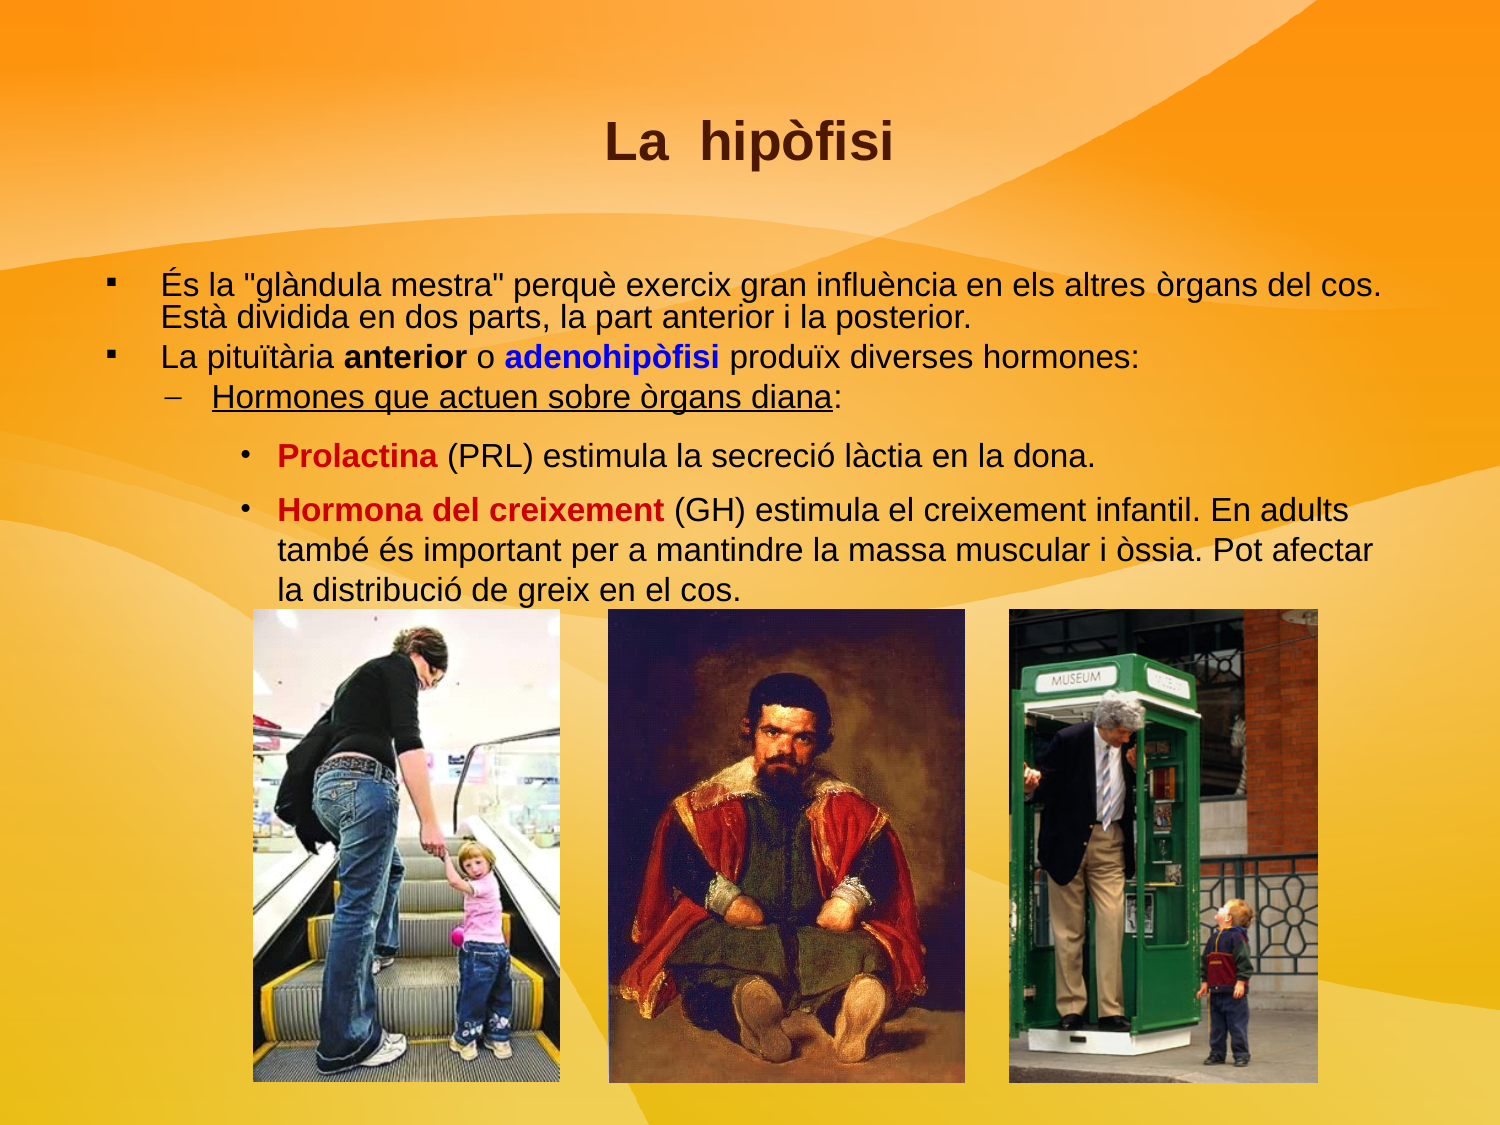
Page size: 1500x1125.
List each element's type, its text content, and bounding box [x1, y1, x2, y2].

picture [0, 0, 1500, 1125]
list És la "glàndula mestra" perquè exercix gran influència en els altres òrgans del cos. Està dividida en dos parts, la part anterior i la posterior. La pituïtària anterior o adenohipòfisi produïx diverses hormones: Hormones que actuen sobre òrgans diana: Prolactina (PRL) estimula la secreció làctia en la dona. Hormona del creixement (GH) estimula el creixement infantil. En adults també és important per a mantindre la massa muscular i òssia. Pot afectar la distribució de greix en el cos. [75, 263, 1425, 1006]
title La hipòfisi [75, 44, 1425, 233]
